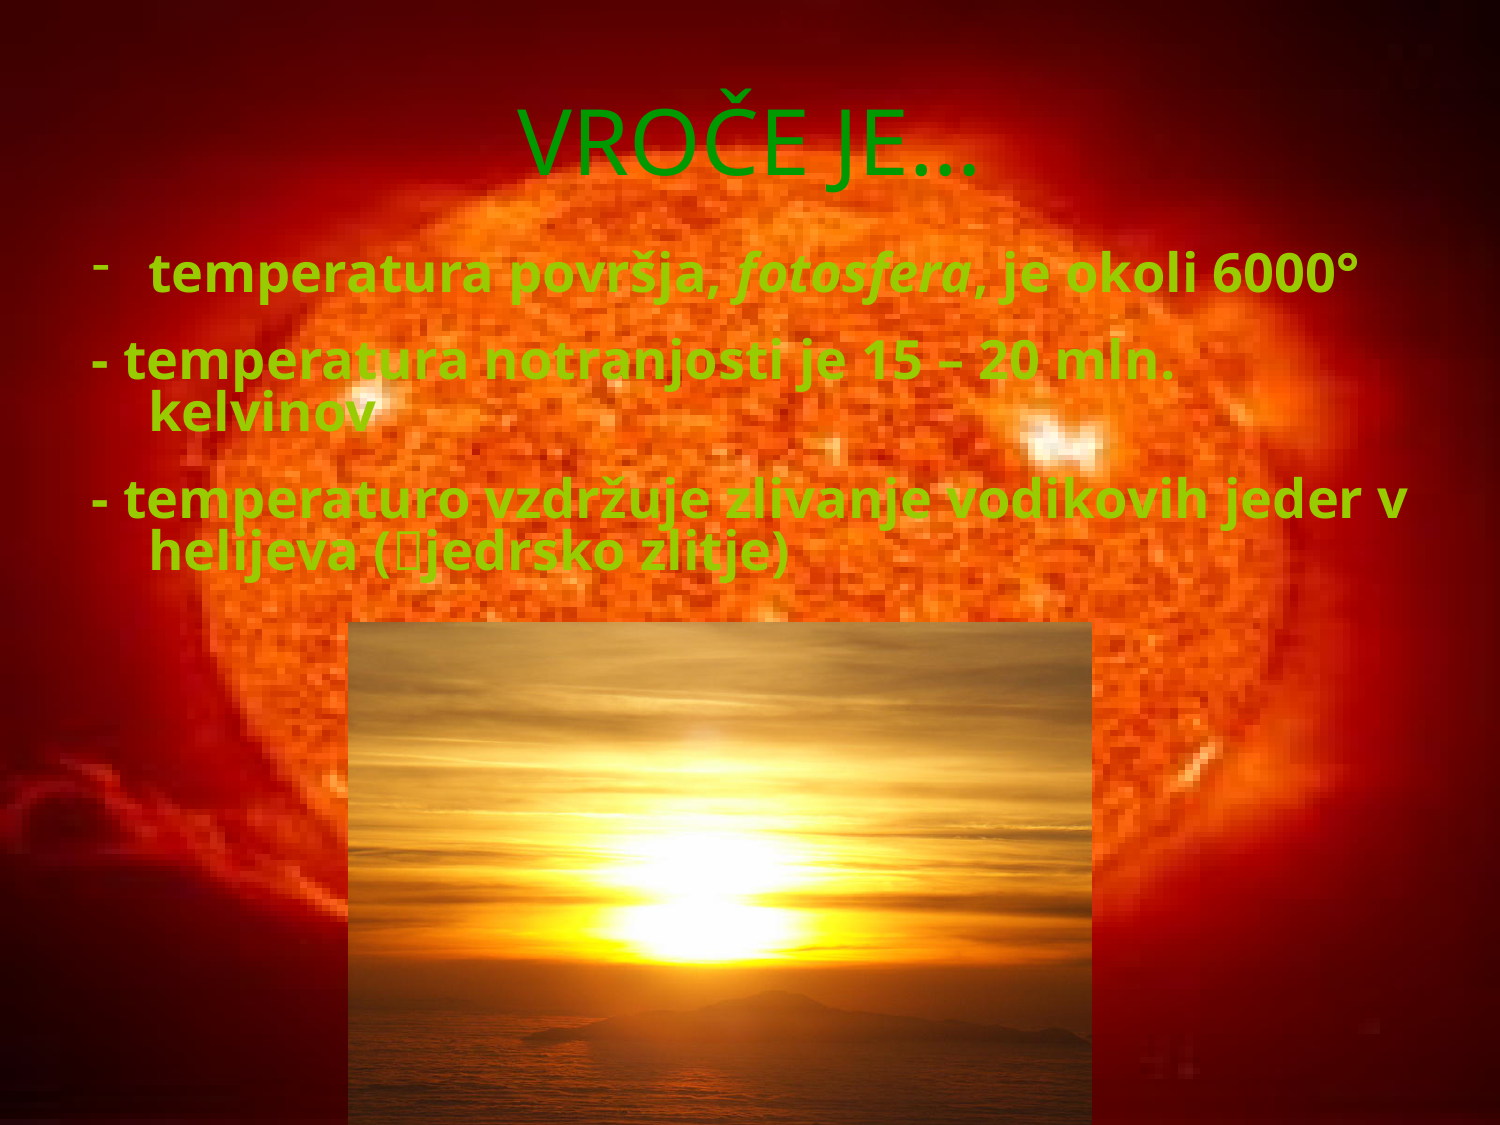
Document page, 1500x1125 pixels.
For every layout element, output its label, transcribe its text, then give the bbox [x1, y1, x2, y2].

picture [0, 0, 1500, 1125]
list temperatura površja, fotosfera, je okoli 6000° - temperatura notranjosti je 15 – 20 mln. kelvinov - temperaturo vzdržuje zlivanje vodikovih jeder v helijeva (jedrsko zlitje) [76, 243, 1427, 610]
title VROČE JE… [75, 45, 1425, 233]
